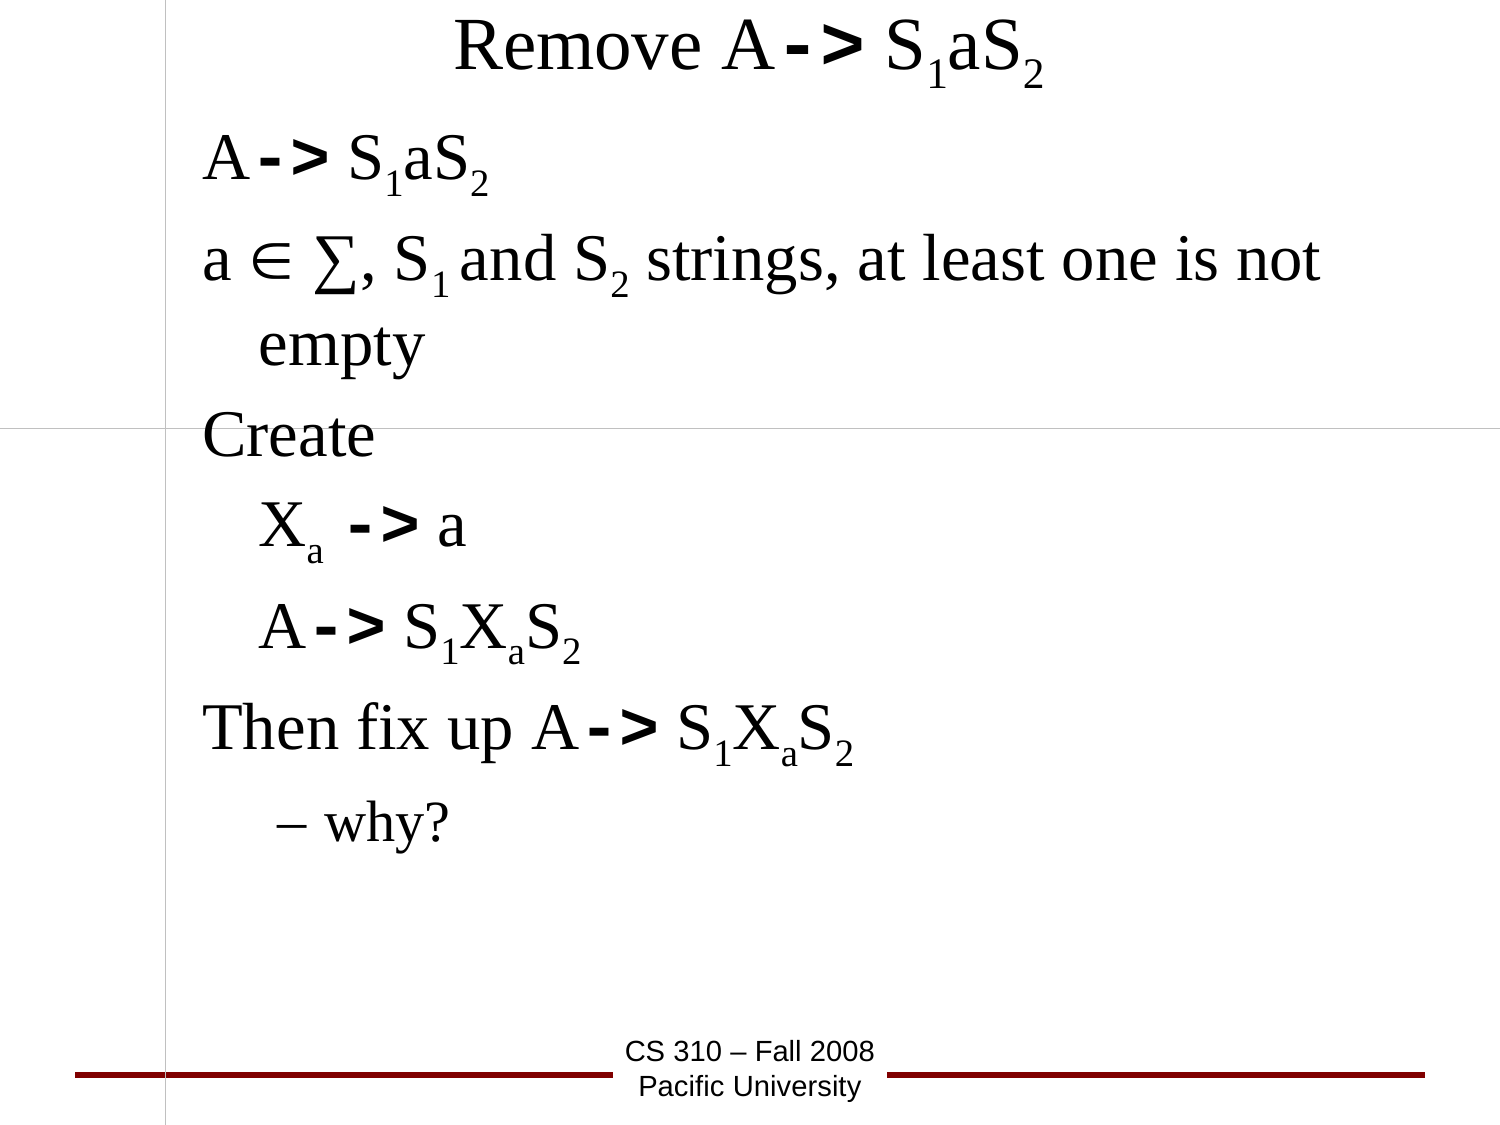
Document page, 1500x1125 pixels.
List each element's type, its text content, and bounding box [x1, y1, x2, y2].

title Remove A-> S1aS2 [0, 0, 1498, 109]
list A-> S1aS2 a  ∑, S1 and S2 strings, at least one is not empty Create Xa -> a A-> S1XaS2 Then fix up A-> S1XaS2 why? [187, 112, 1388, 1019]
